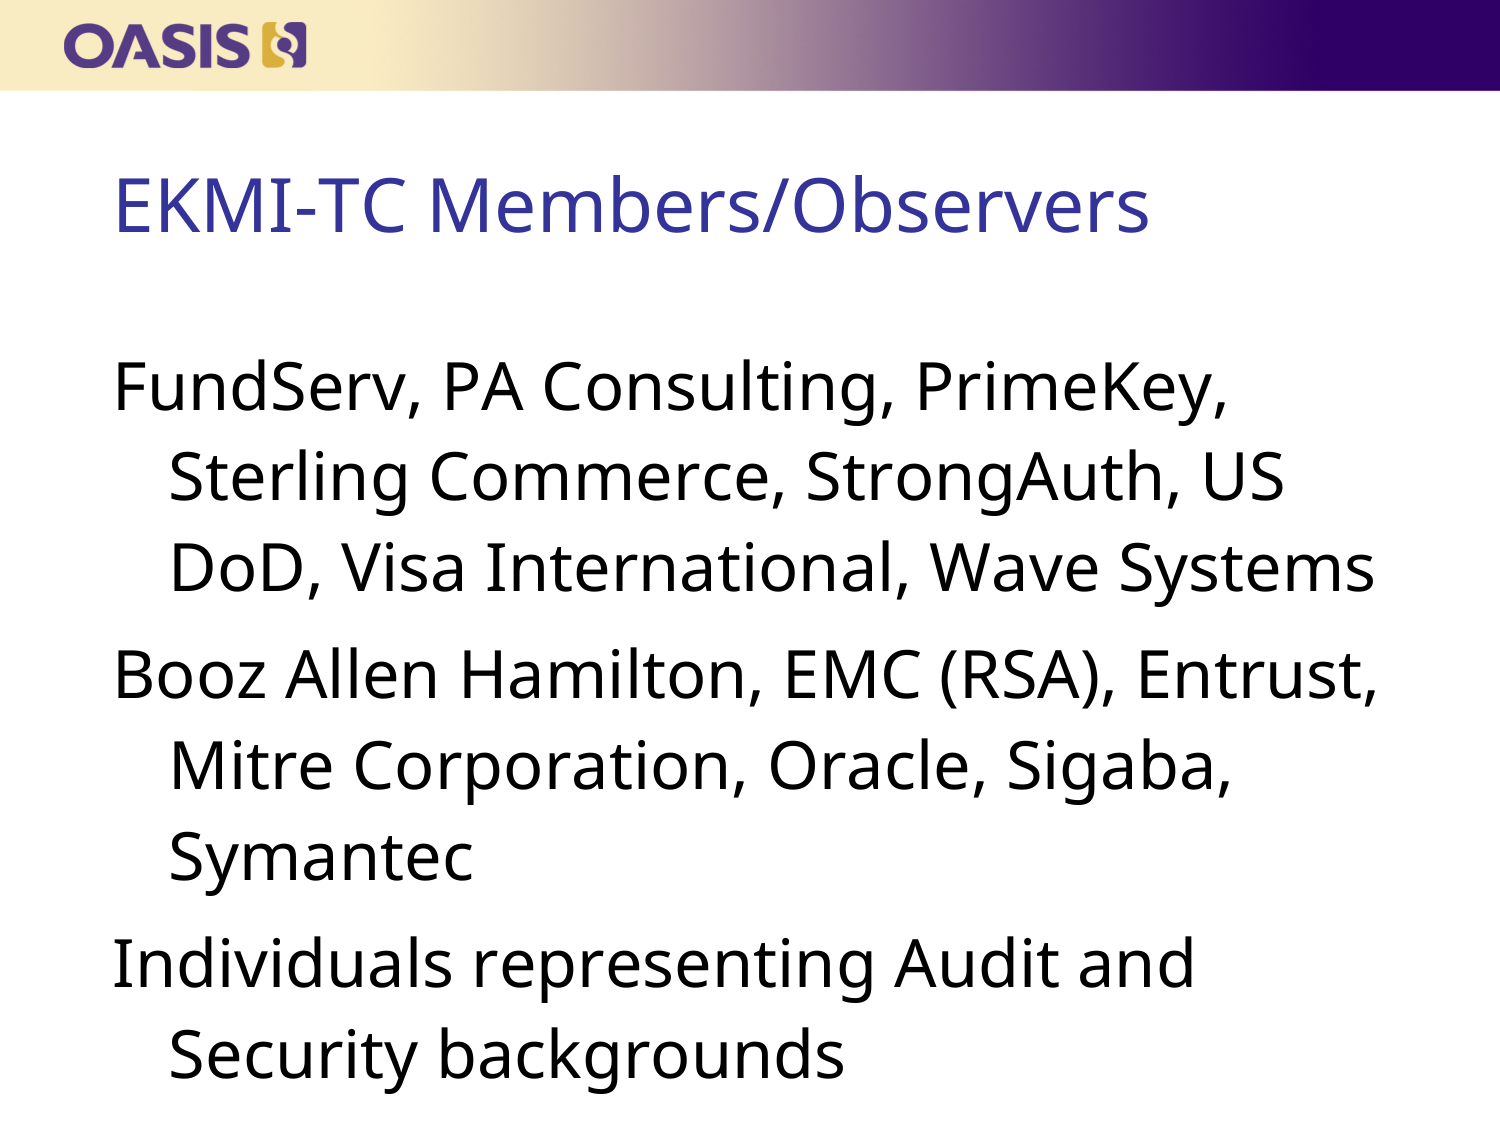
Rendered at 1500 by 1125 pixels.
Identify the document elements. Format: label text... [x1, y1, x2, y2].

picture [0, 0, 1500, 1125]
title EKMI-TC Members/Observers [112, 114, 1388, 303]
list FundServ, PA Consulting, PrimeKey, Sterling Commerce, StrongAuth, US DoD, Visa International, Wave Systems Booz Allen Hamilton, EMC (RSA), Entrust, Mitre Corporation, Oracle, Sigaba, Symantec Individuals representing Audit and Security backgrounds [112, 338, 1388, 1024]
